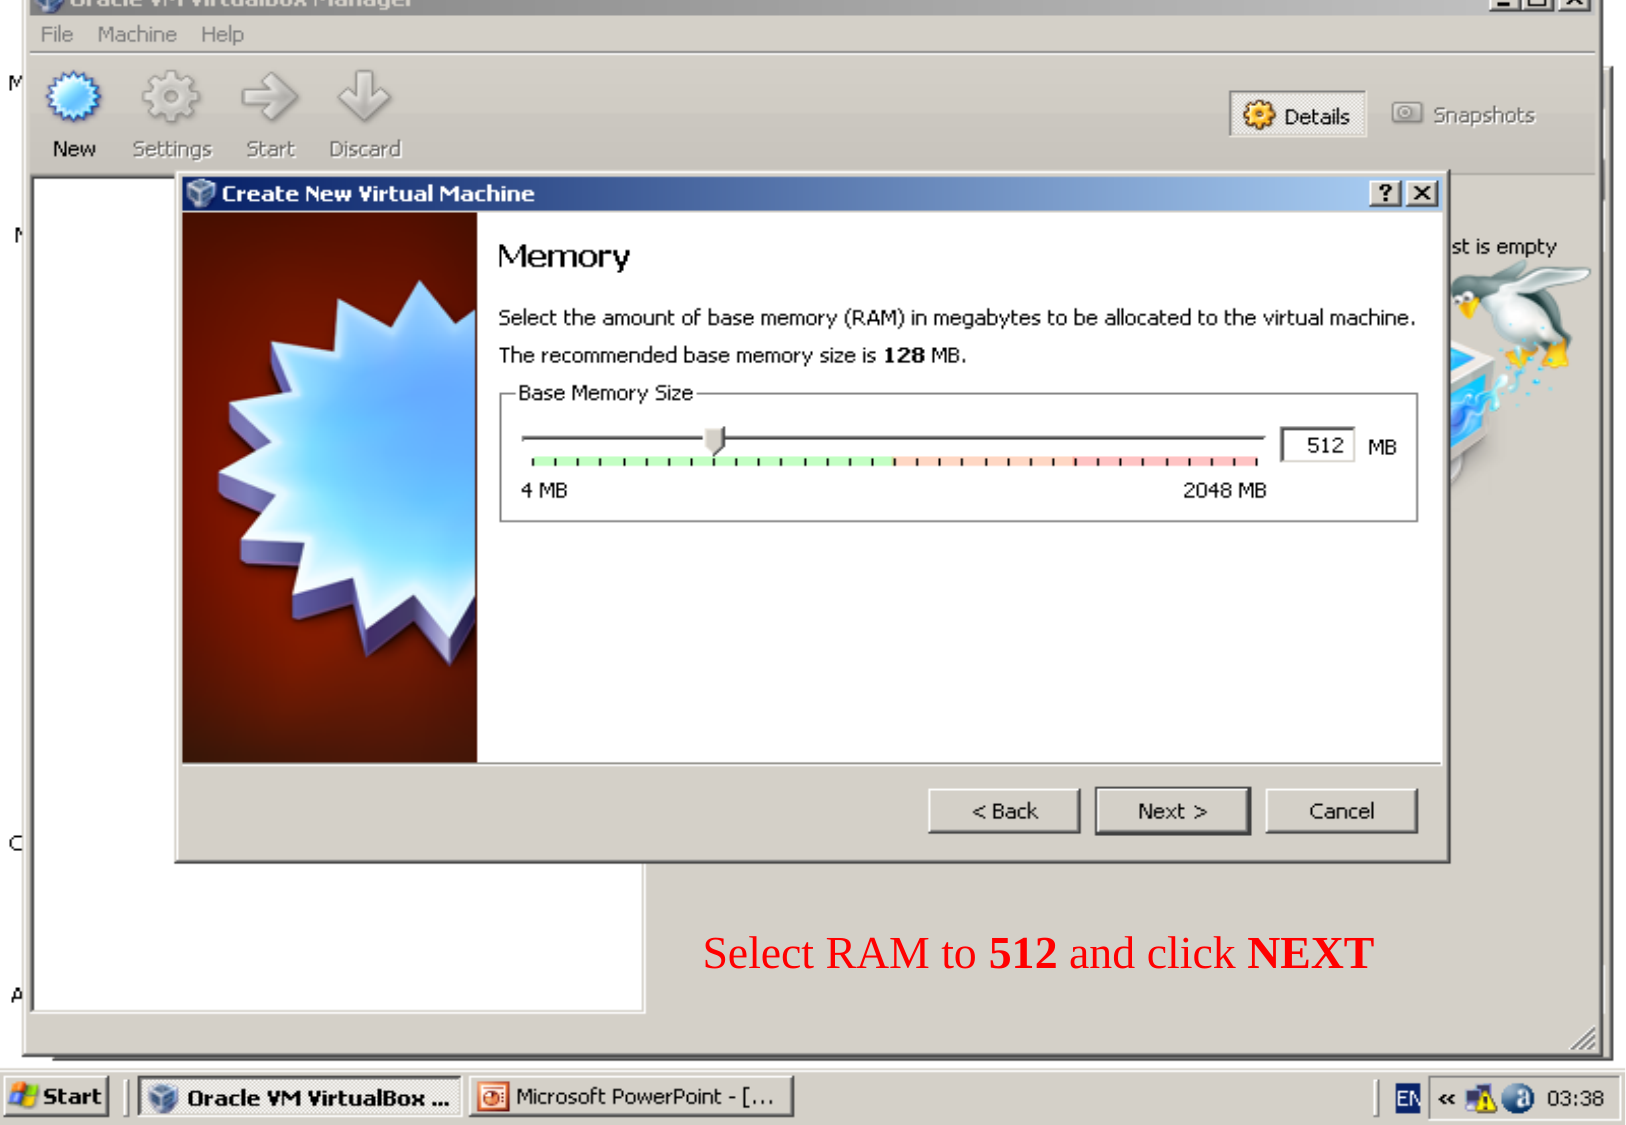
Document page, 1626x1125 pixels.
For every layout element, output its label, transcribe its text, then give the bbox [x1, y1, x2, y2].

picture [0, 0, 1626, 1125]
text_box Select RAM to 512 and click NEXT [687, 924, 1526, 986]
